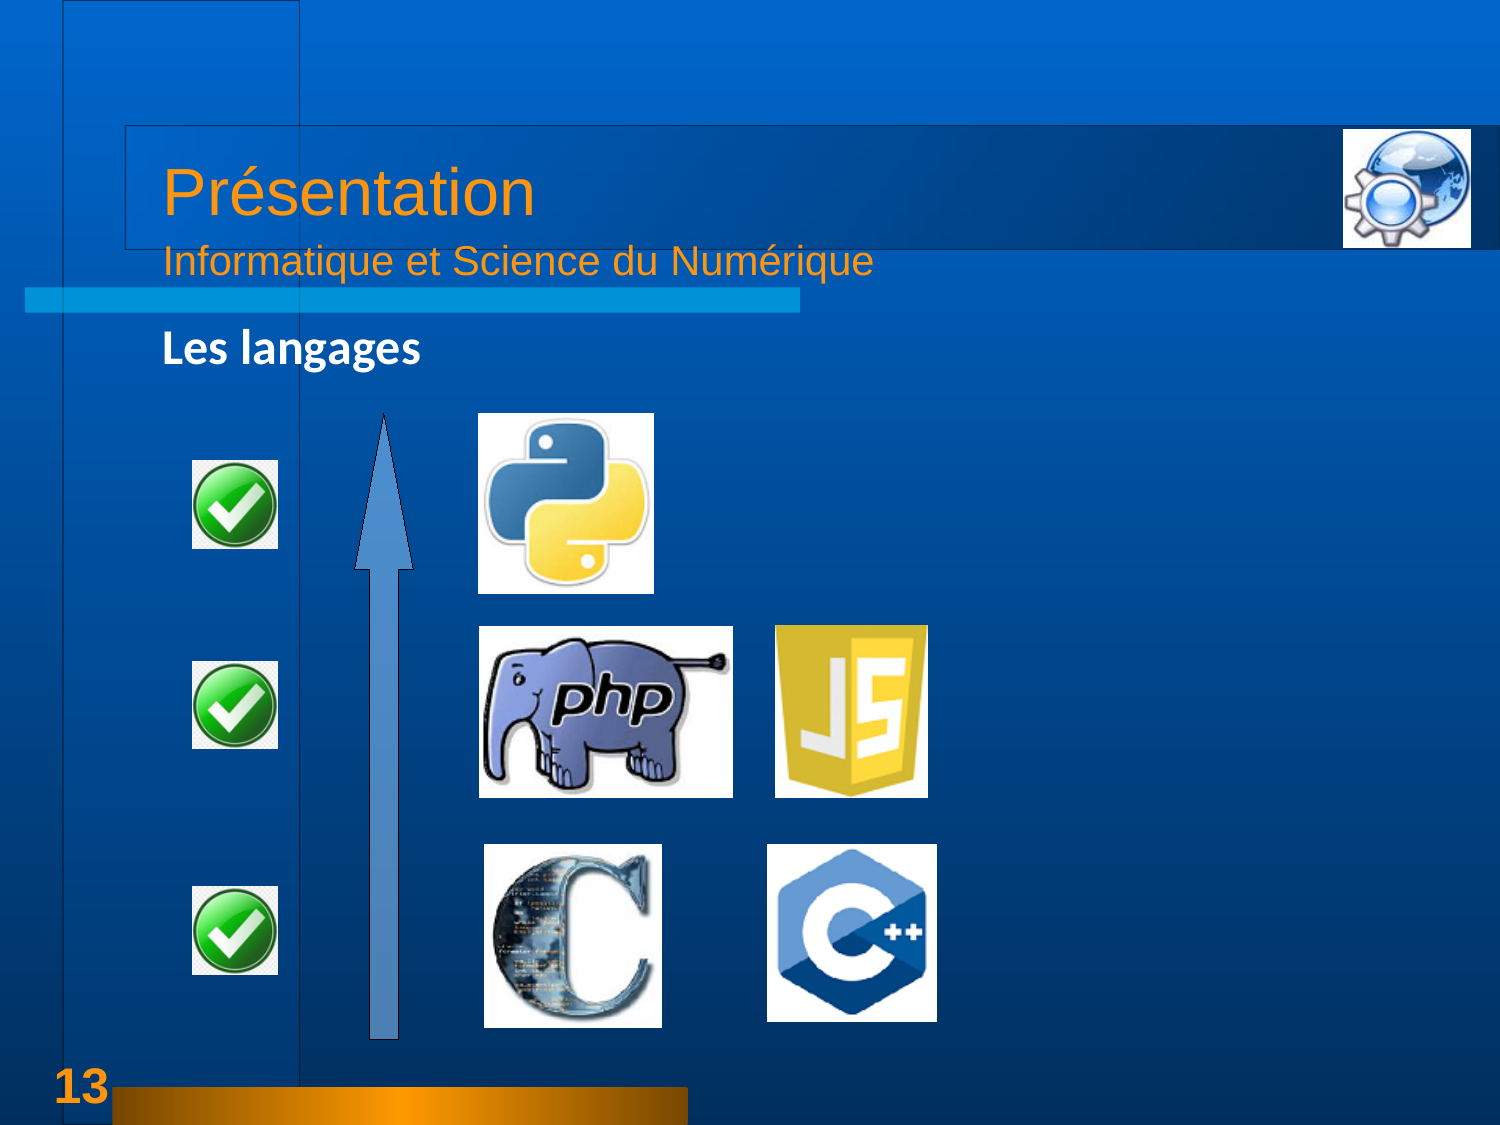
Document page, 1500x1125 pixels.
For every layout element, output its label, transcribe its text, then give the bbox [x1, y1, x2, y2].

picture [1343, 129, 1471, 248]
text_box [354, 413, 414, 1040]
picture [192, 886, 278, 975]
picture [479, 626, 733, 798]
picture [192, 460, 278, 549]
picture [192, 661, 278, 750]
picture [484, 844, 662, 1028]
picture [775, 625, 928, 798]
picture [478, 413, 654, 594]
picture [767, 844, 937, 1022]
text_box Les langages [147, 319, 1447, 1071]
